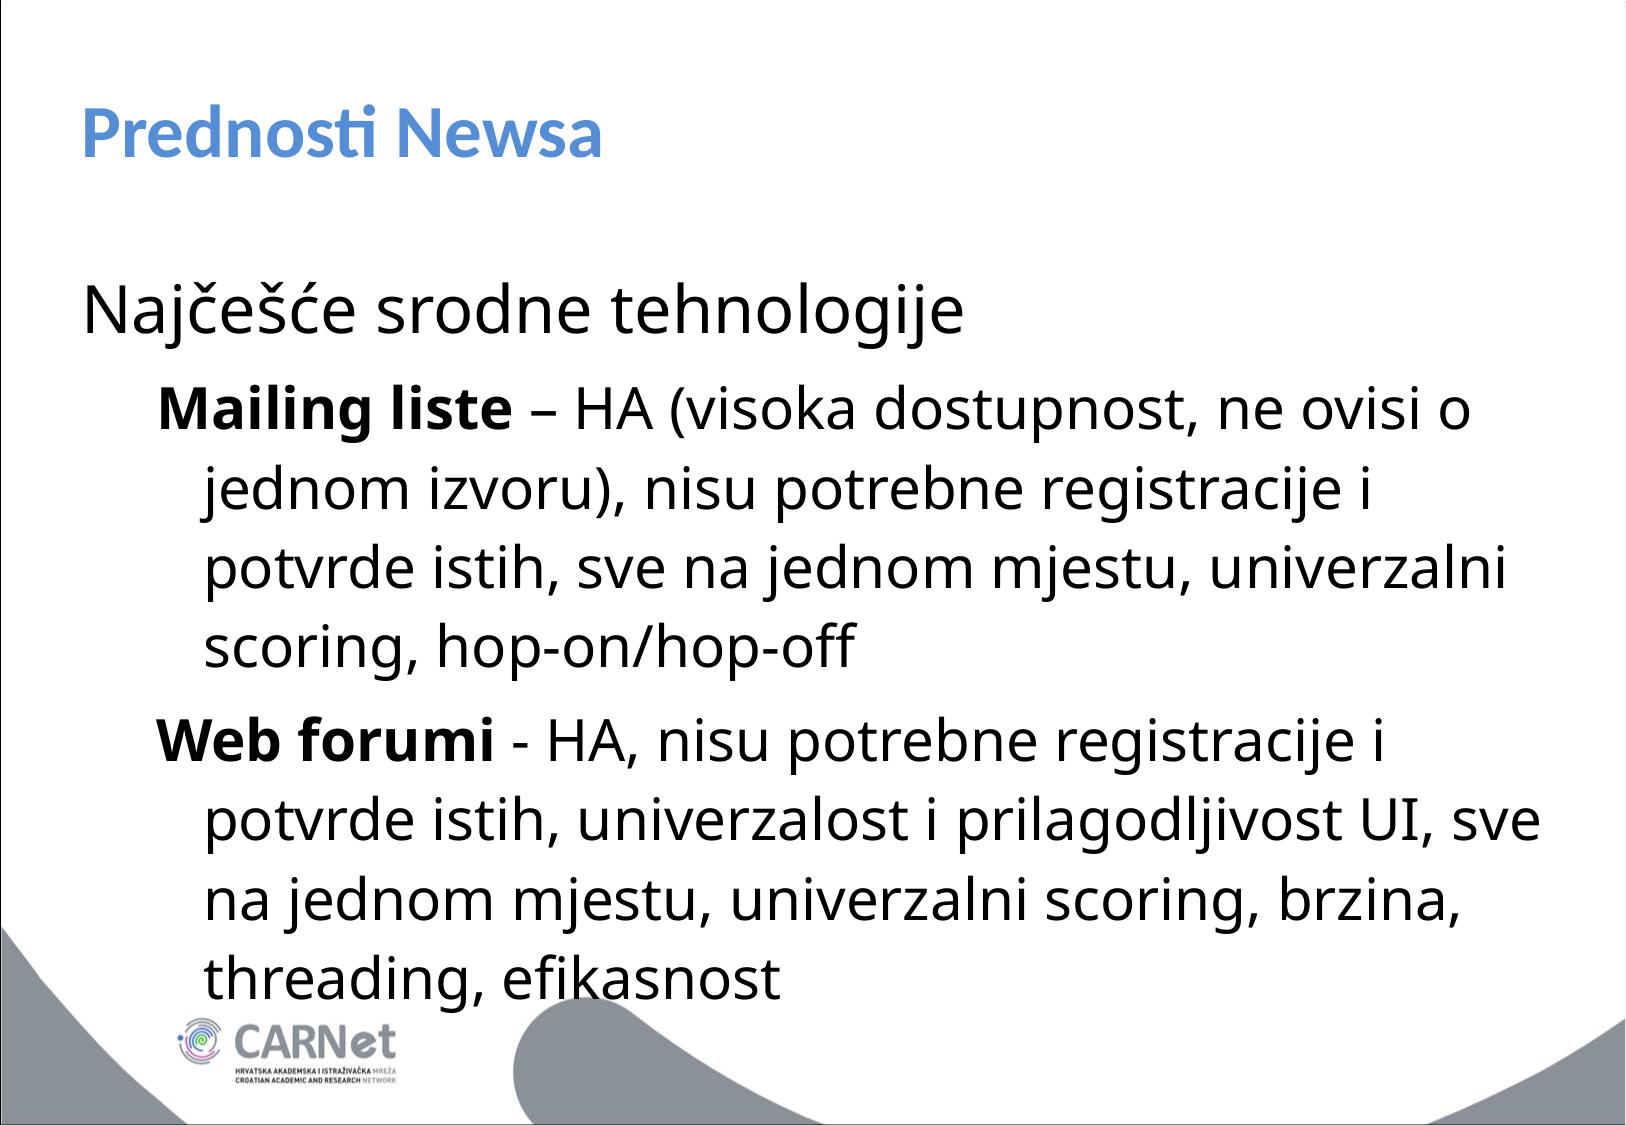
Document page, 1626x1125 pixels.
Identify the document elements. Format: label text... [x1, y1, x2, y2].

picture [0, 0, 1626, 1125]
title Prednosti Newsa [81, 52, 1544, 226]
list Najčešće srodne tehnologije Mailing liste – HA (visoka dostupnost, ne ovisi o jednom izvoru), nisu potrebne registracije i potvrde istih, sve na jednom mjestu, univerzalni scoring, hop-on/hop-off Web forumi - HA, nisu potrebne registracije i potvrde istih, univerzalost i prilagodljivost UI, sve na jednom mjestu, univerzalni scoring, brzina, threading, efikasnost [81, 262, 1544, 991]
